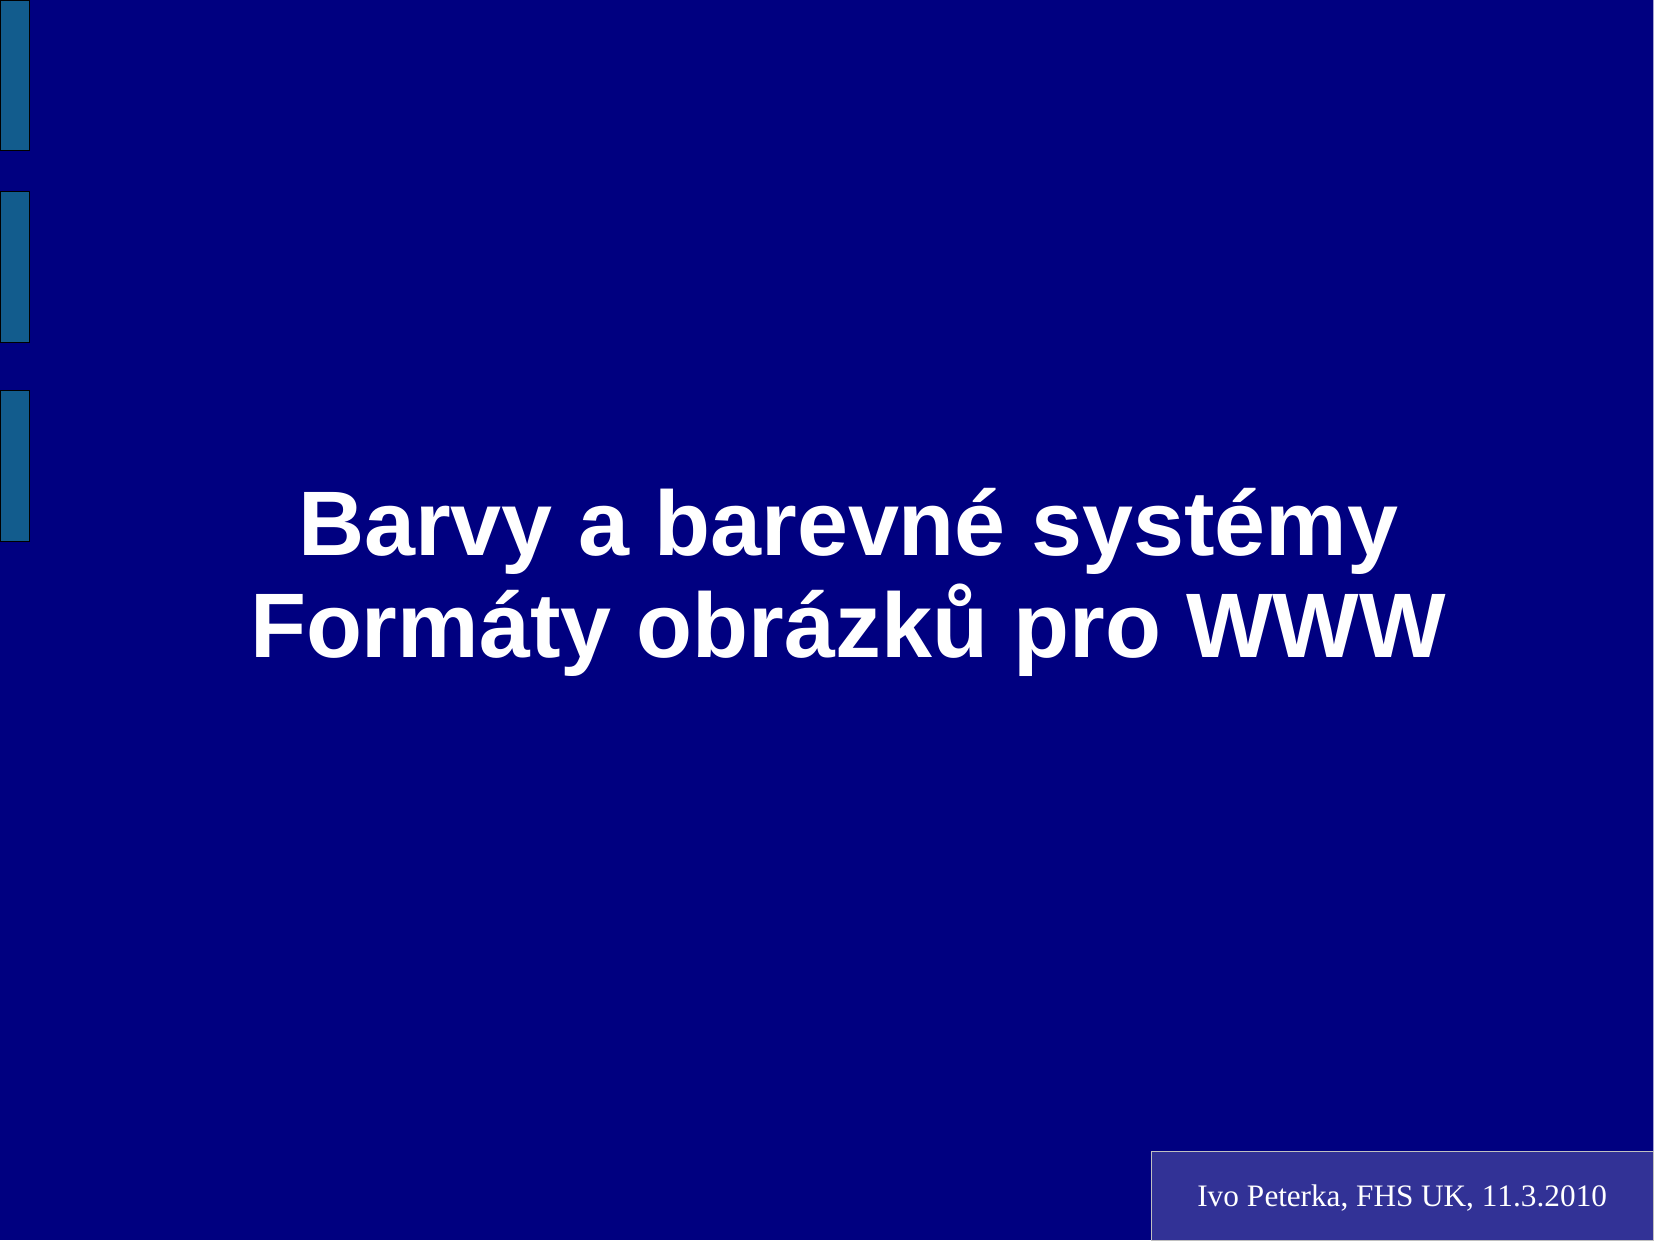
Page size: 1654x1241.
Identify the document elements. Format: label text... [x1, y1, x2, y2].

title Barvy a barevné systémy Formáty obrázků pro WWW [142, 280, 1555, 869]
